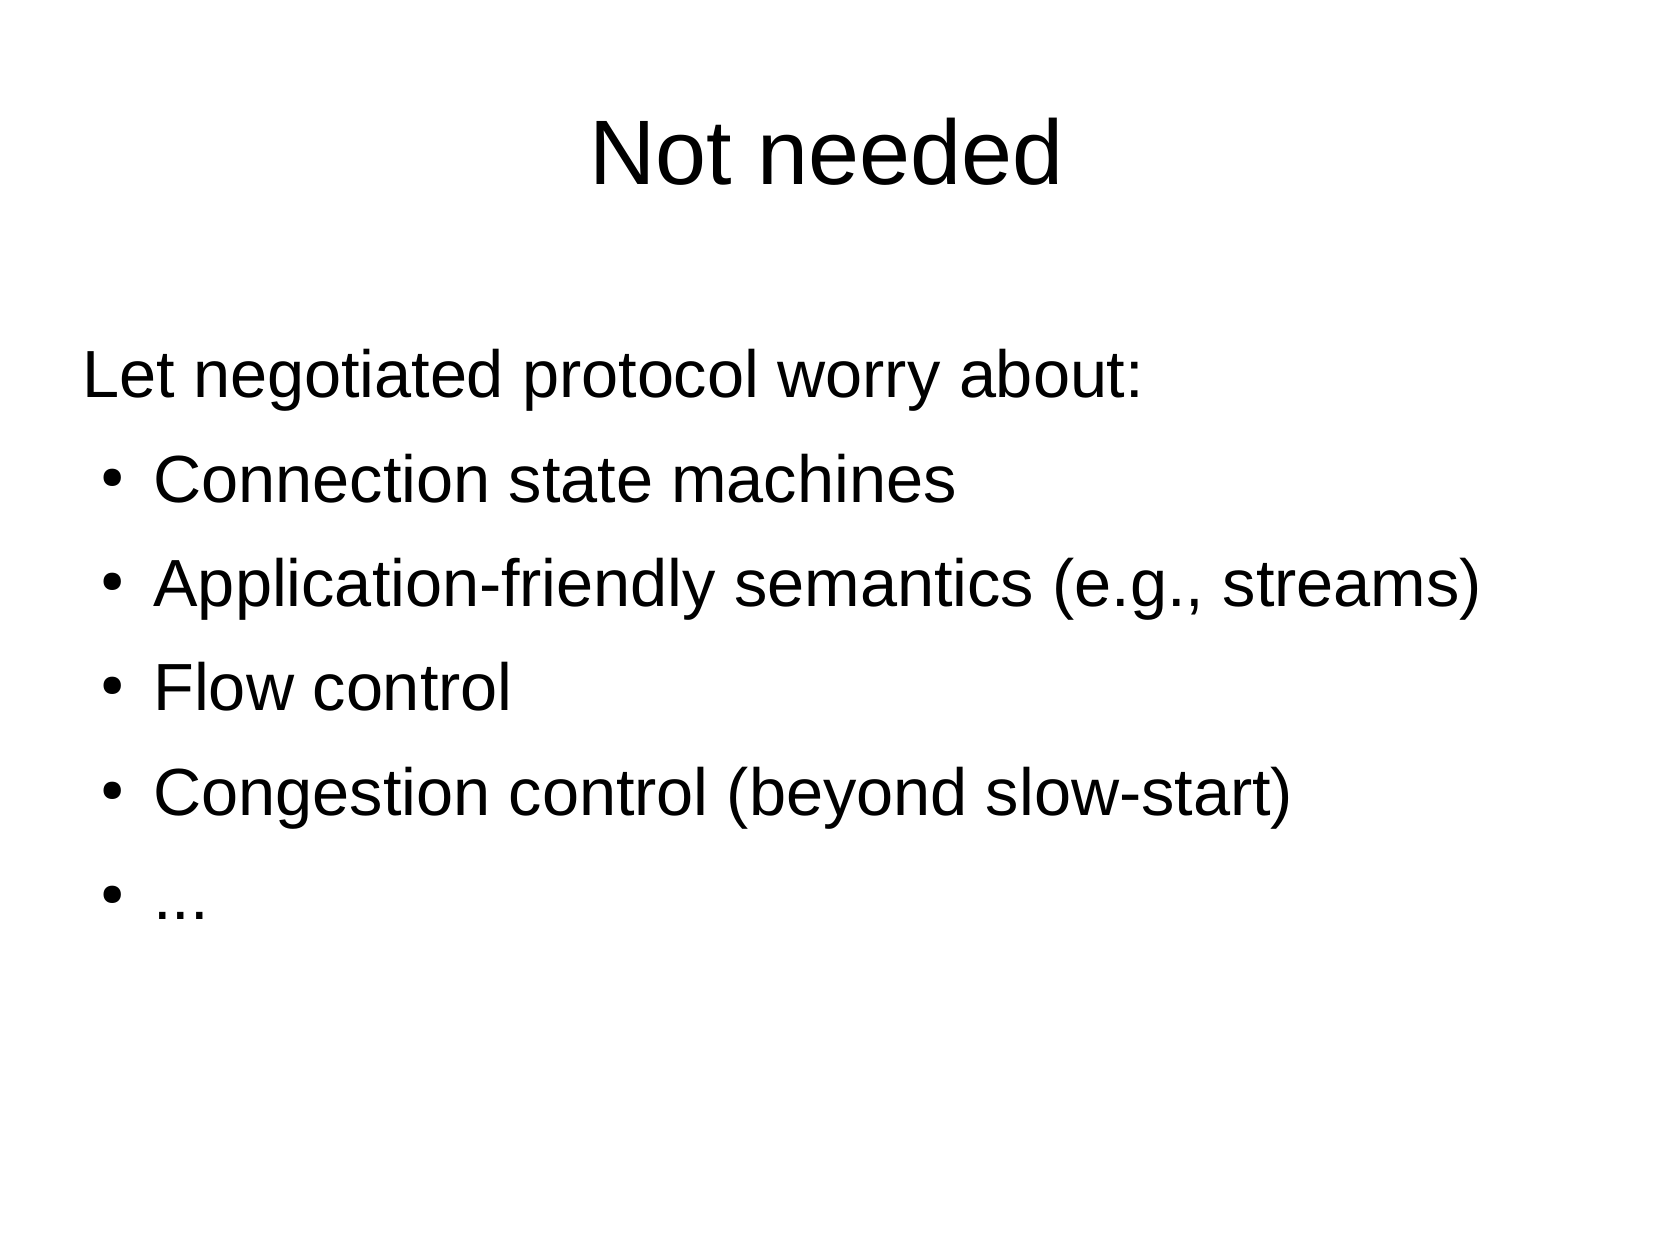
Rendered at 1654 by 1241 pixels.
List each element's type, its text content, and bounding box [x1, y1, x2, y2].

list Let negotiated protocol worry about: Connection state machines Application-friendly semantics (e.g., streams) Flow control Congestion control (beyond slow-start) ... [82, 337, 1571, 1094]
title Not needed [82, 56, 1571, 250]
